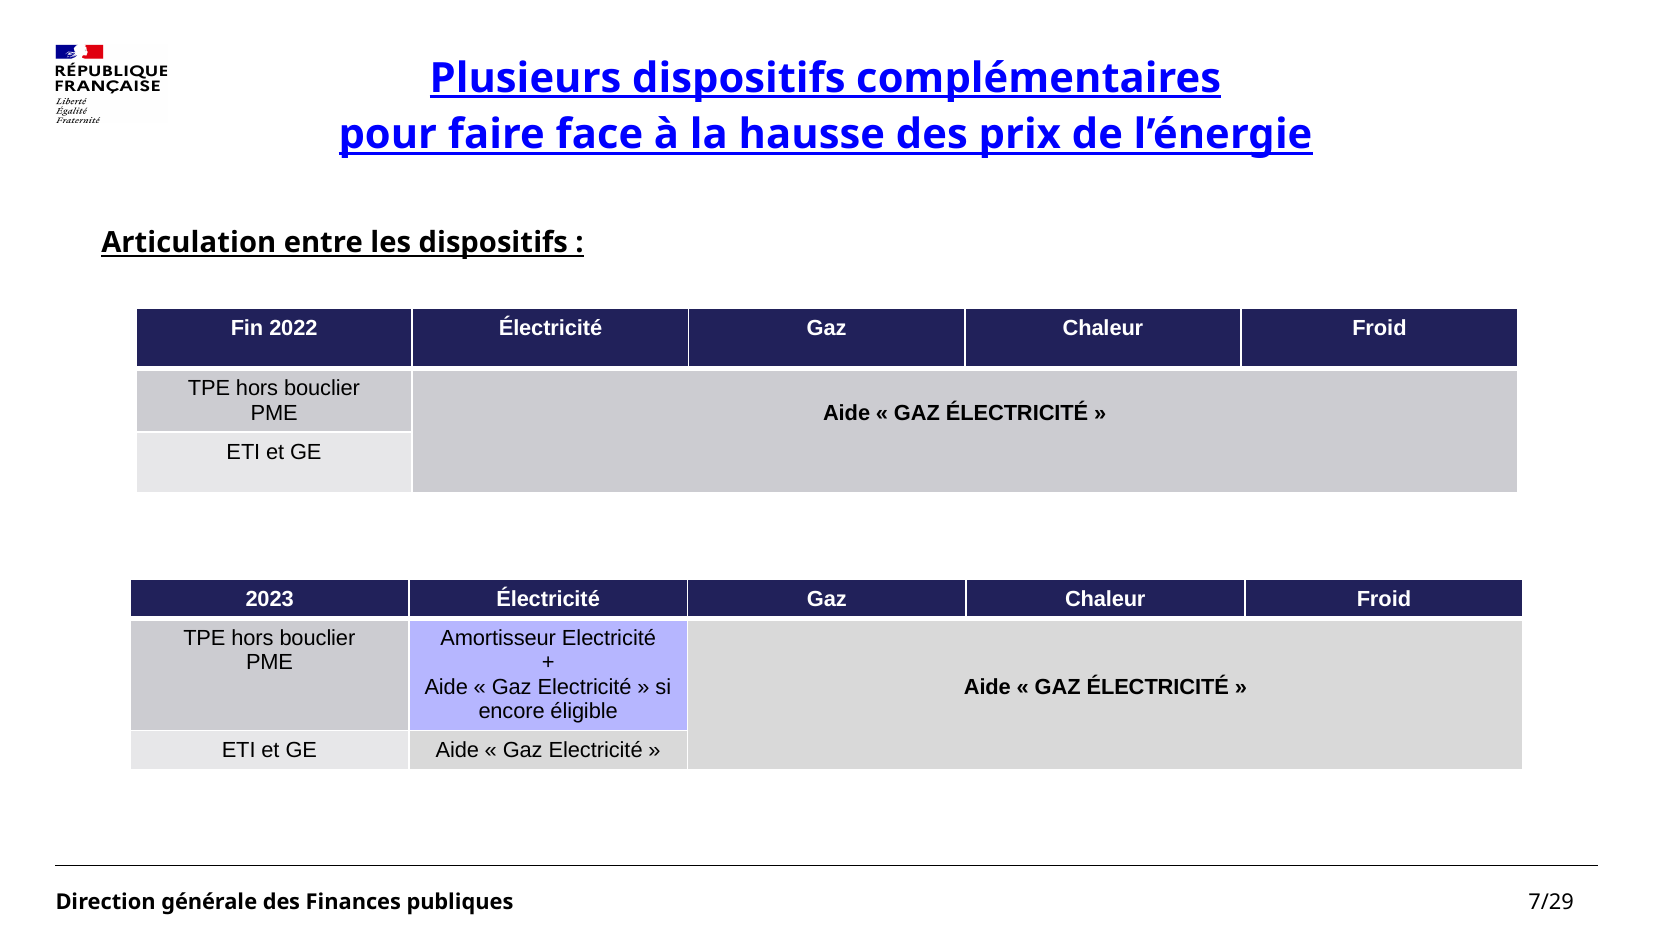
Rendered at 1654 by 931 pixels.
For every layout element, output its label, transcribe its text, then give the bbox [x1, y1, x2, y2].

table_header Froid [1242, 309, 1517, 366]
table_cell Amortisseur Electricité + Aide « Gaz Electricité » si encore éligible [410, 621, 687, 730]
table_cell Aide « Gaz Electricité » [410, 731, 687, 769]
list Plusieurs dispositifs complémentaires pour faire face à la hausse des prix de l’énergie [38, 47, 1583, 189]
table_cell TPE hors bouclier PME [137, 371, 411, 431]
table_cell Aide « GAZ ÉLECTRICITÉ » [413, 371, 1517, 492]
table_header Électricité [413, 309, 688, 366]
table_header 2023 [131, 580, 408, 616]
table_header Gaz [689, 309, 964, 366]
table_header Fin 2022 [137, 309, 411, 366]
table_header Chaleur [967, 580, 1244, 616]
list Articulation entre les dispositifs : [101, 82, 1626, 829]
table_header Électricité [410, 580, 687, 616]
table_header Chaleur [966, 309, 1240, 366]
table_header Gaz [688, 580, 965, 616]
table_cell ETI et GE [137, 433, 411, 492]
table_cell ETI et GE [131, 731, 408, 769]
table_header Froid [1246, 580, 1522, 616]
table_cell Aide « GAZ ÉLECTRICITÉ » [688, 621, 1522, 769]
table_cell TPE hors bouclier PME [131, 621, 408, 730]
